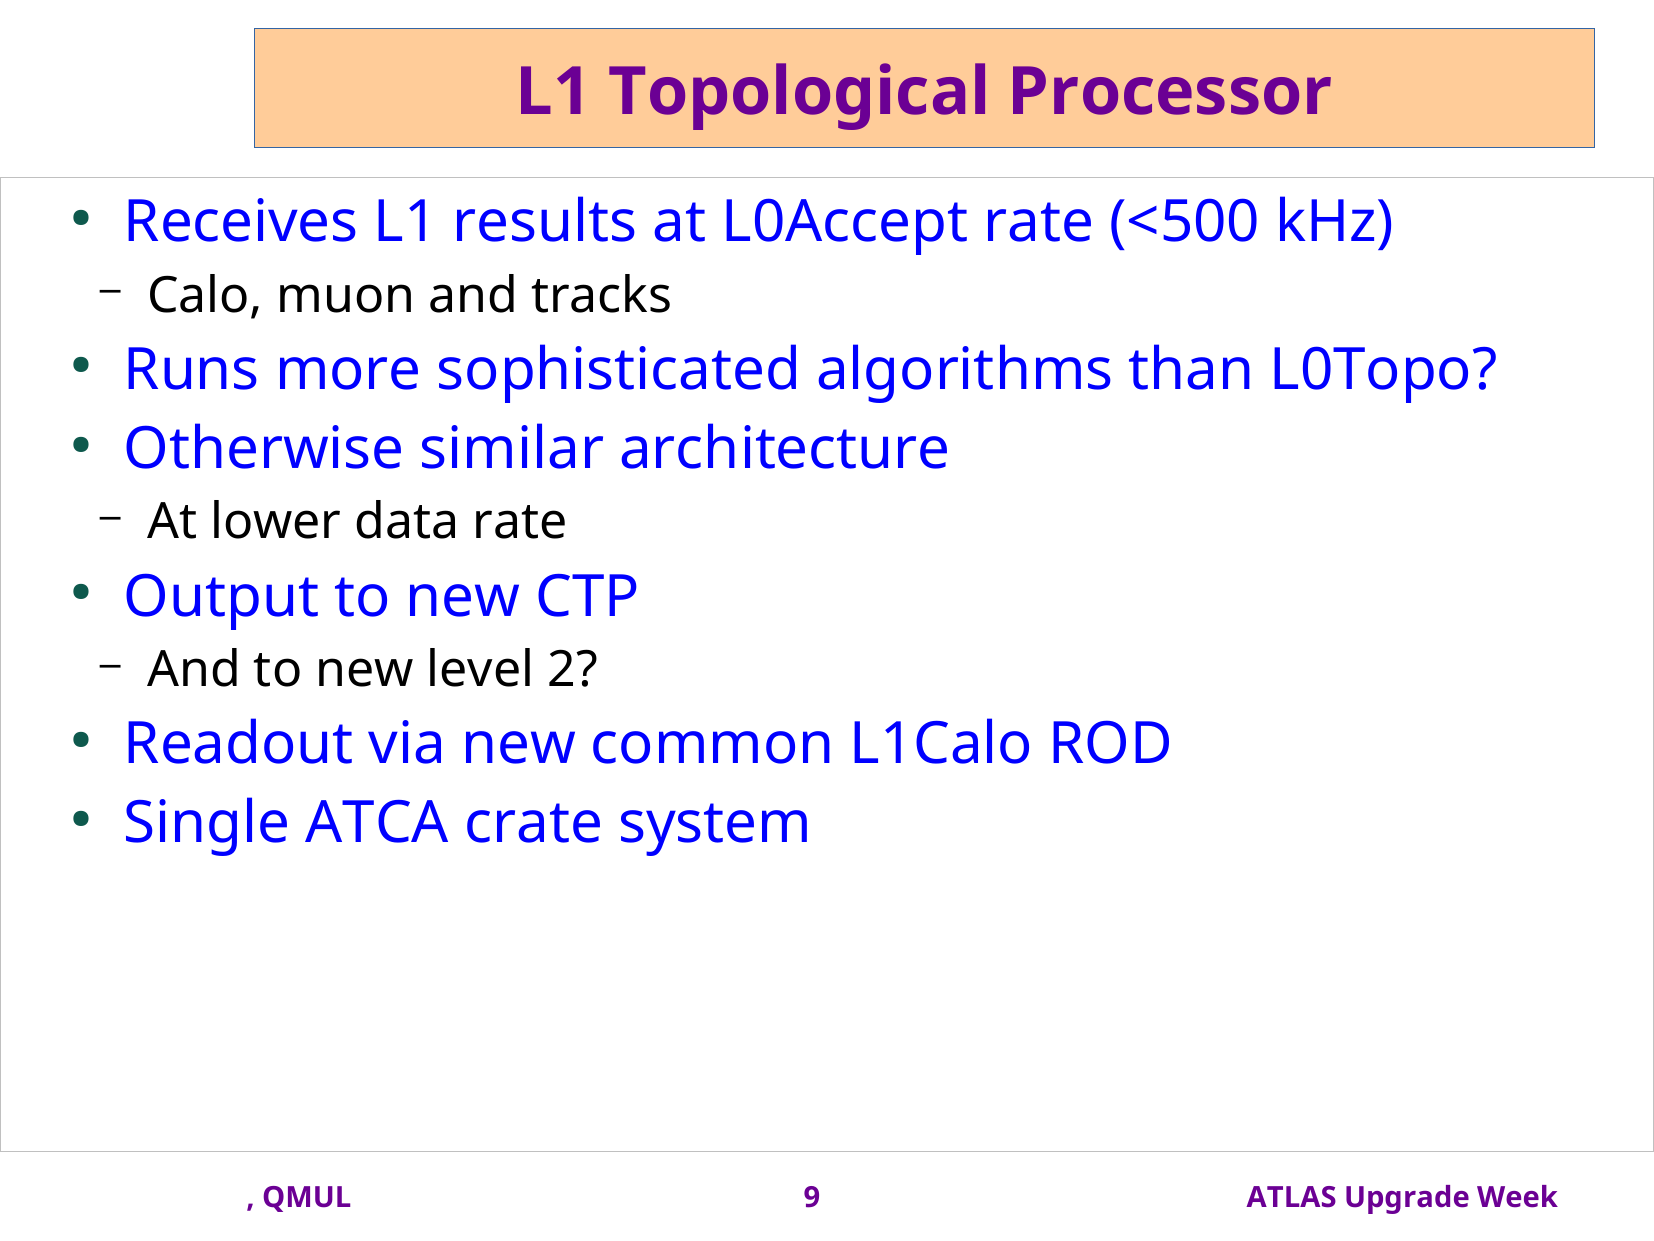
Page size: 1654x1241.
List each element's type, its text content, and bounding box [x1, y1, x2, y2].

list Receives L1 results at L0Accept rate (<500 kHz) Calo, muon and tracks Runs more sophisticated algorithms than L0Topo? Otherwise similar architecture At lower data rate Output to new CTP And to new level 2? Readout via new common L1Calo ROD Single ATCA crate system [52, 179, 1635, 1138]
title L1 Topological Processor [254, 28, 1595, 148]
